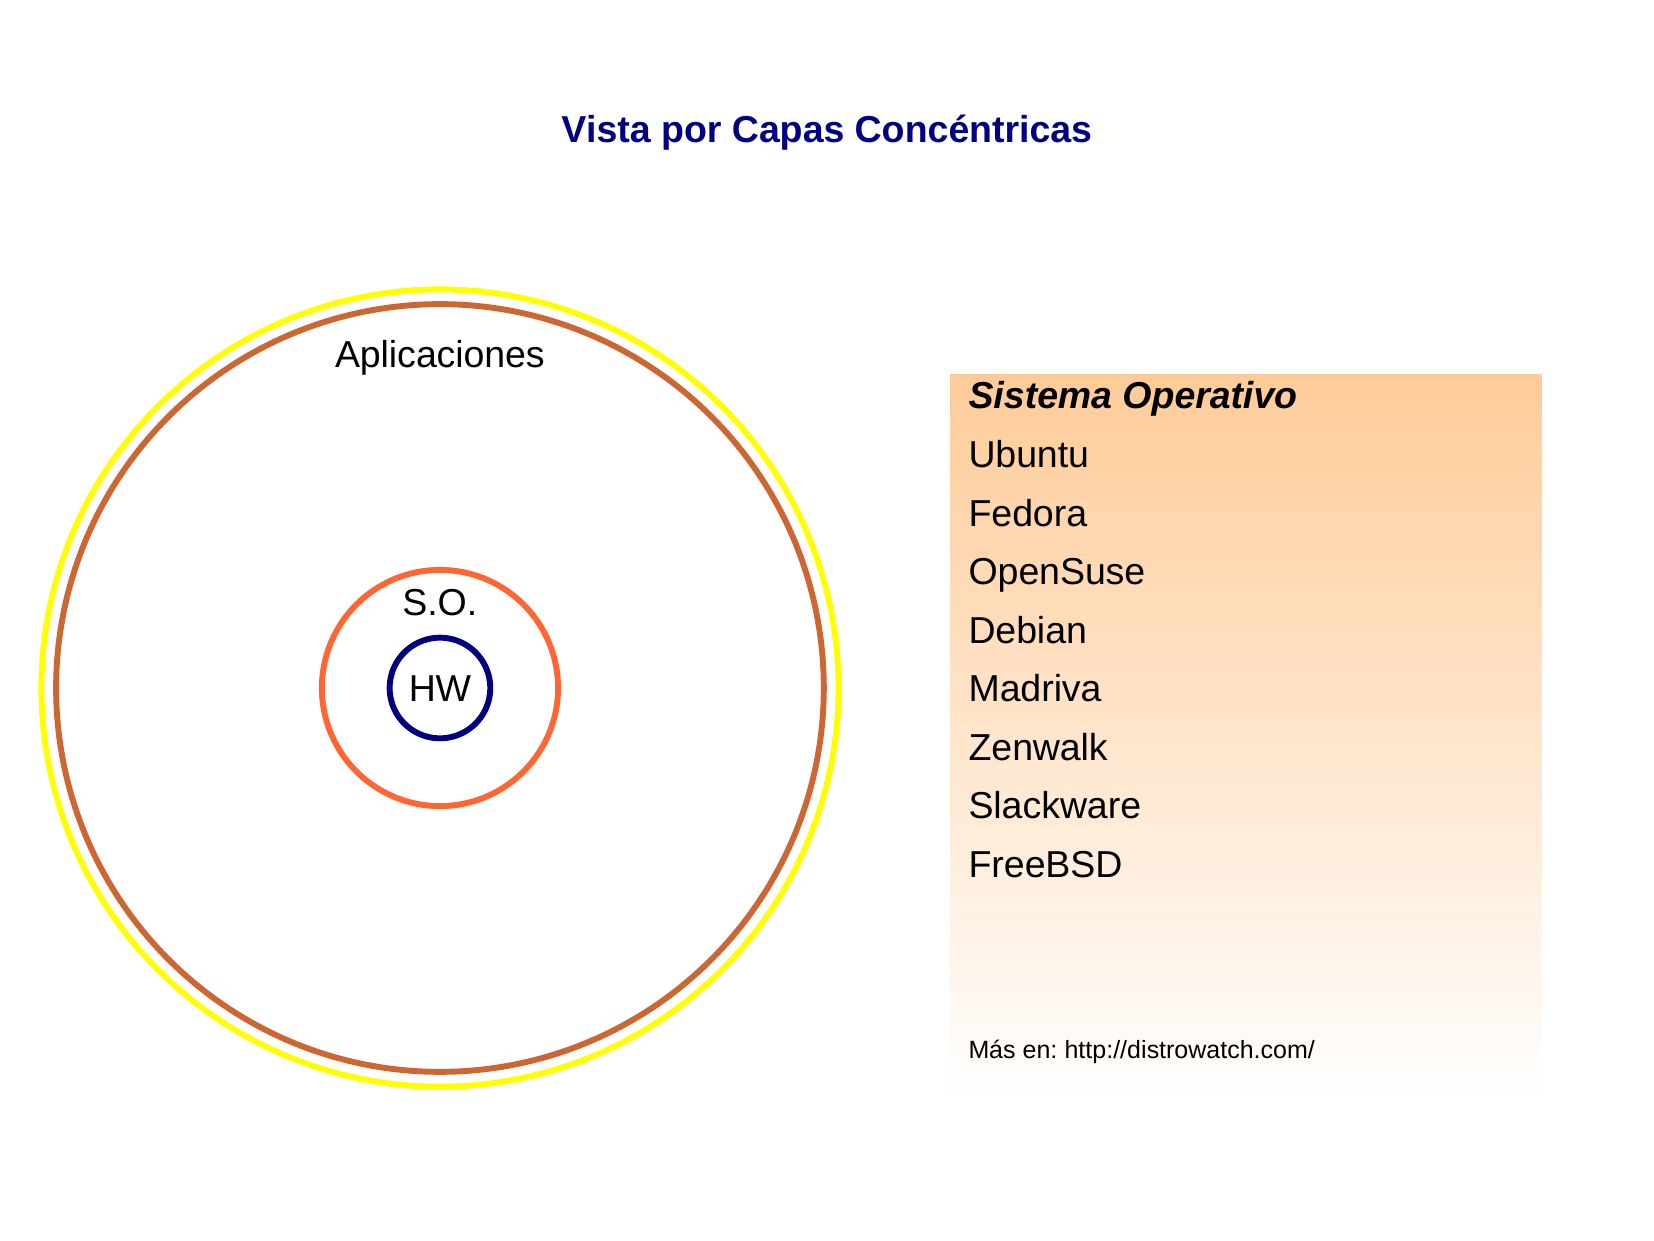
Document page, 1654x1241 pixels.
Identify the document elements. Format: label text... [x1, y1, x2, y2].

text_box Aplicaciones [56, 304, 824, 1072]
text_box HW [389, 637, 491, 739]
text_box Vista por Capas Concéntricas [546, 101, 1108, 160]
list Sistema Operativo Ubuntu Fedora OpenSuse Debian Madriva Zenwalk Slackware FreeBSD Más en: http://distrowatch.com/ [950, 374, 1542, 1096]
